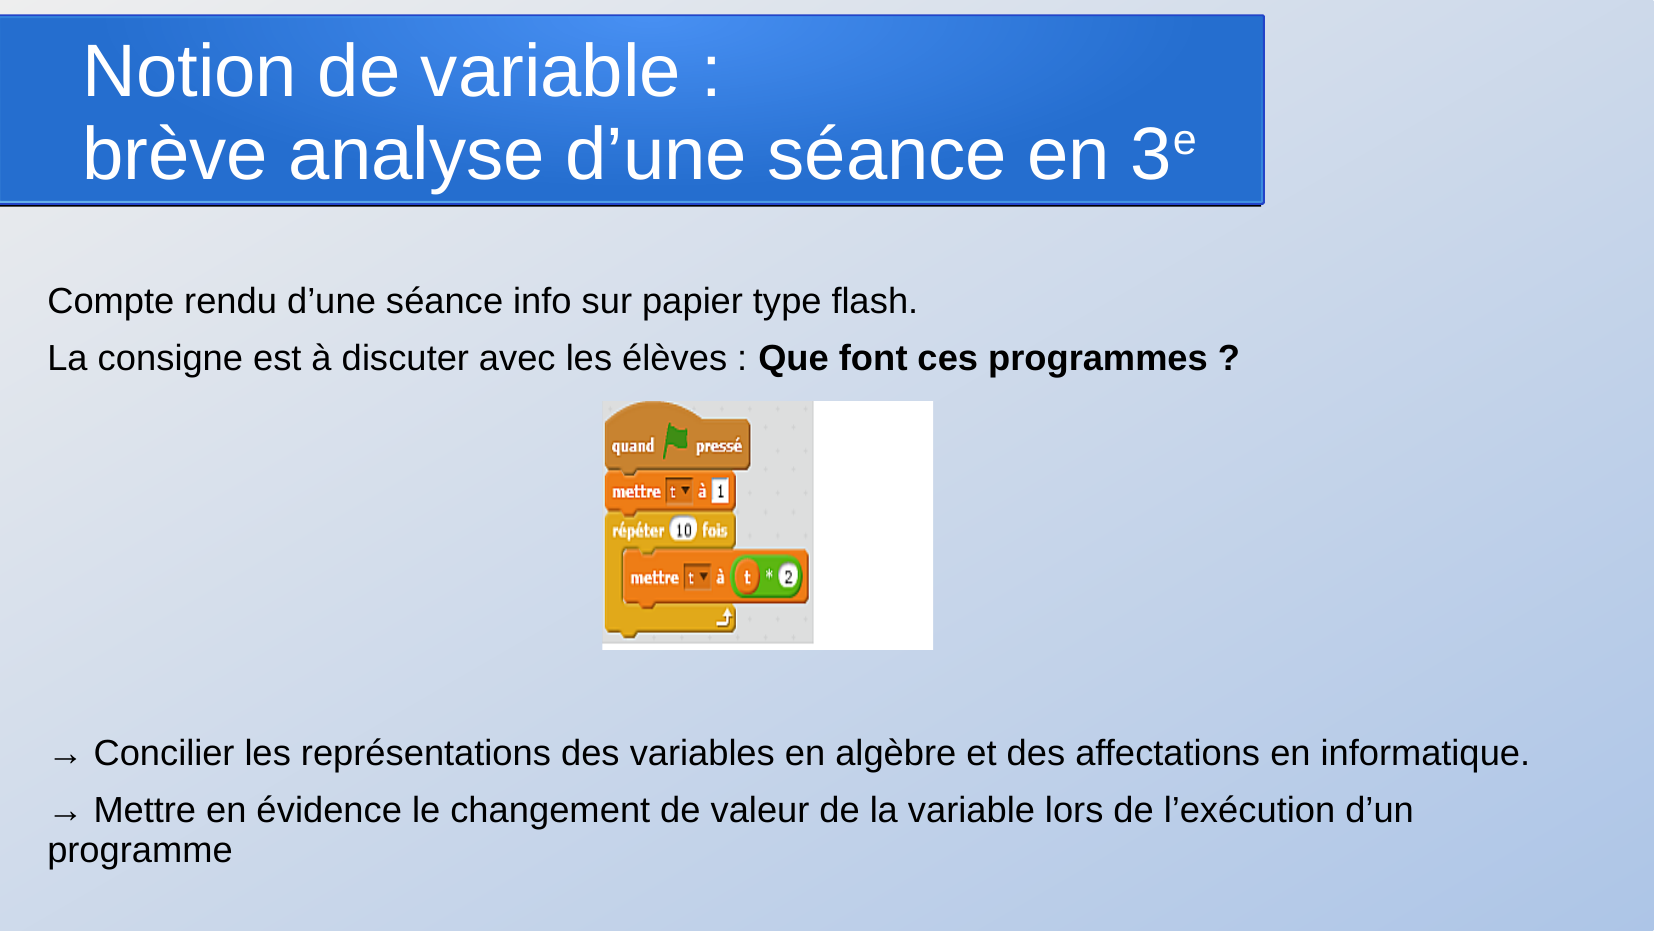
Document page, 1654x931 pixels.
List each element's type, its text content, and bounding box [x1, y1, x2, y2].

title Notion de variable : brève analyse d’une séance en 3e [82, 27, 1235, 197]
list Compte rendu d’une séance info sur papier type flash. La consigne est à discuter avec les élèves : Que font ces programmes ? → Concilier les représentations des variables en algèbre et des affectations en informatique. → Mettre en évidence le changement de valeur de la variable lors de l’exécution d’un programme [47, 224, 1571, 875]
picture [602, 401, 934, 650]
